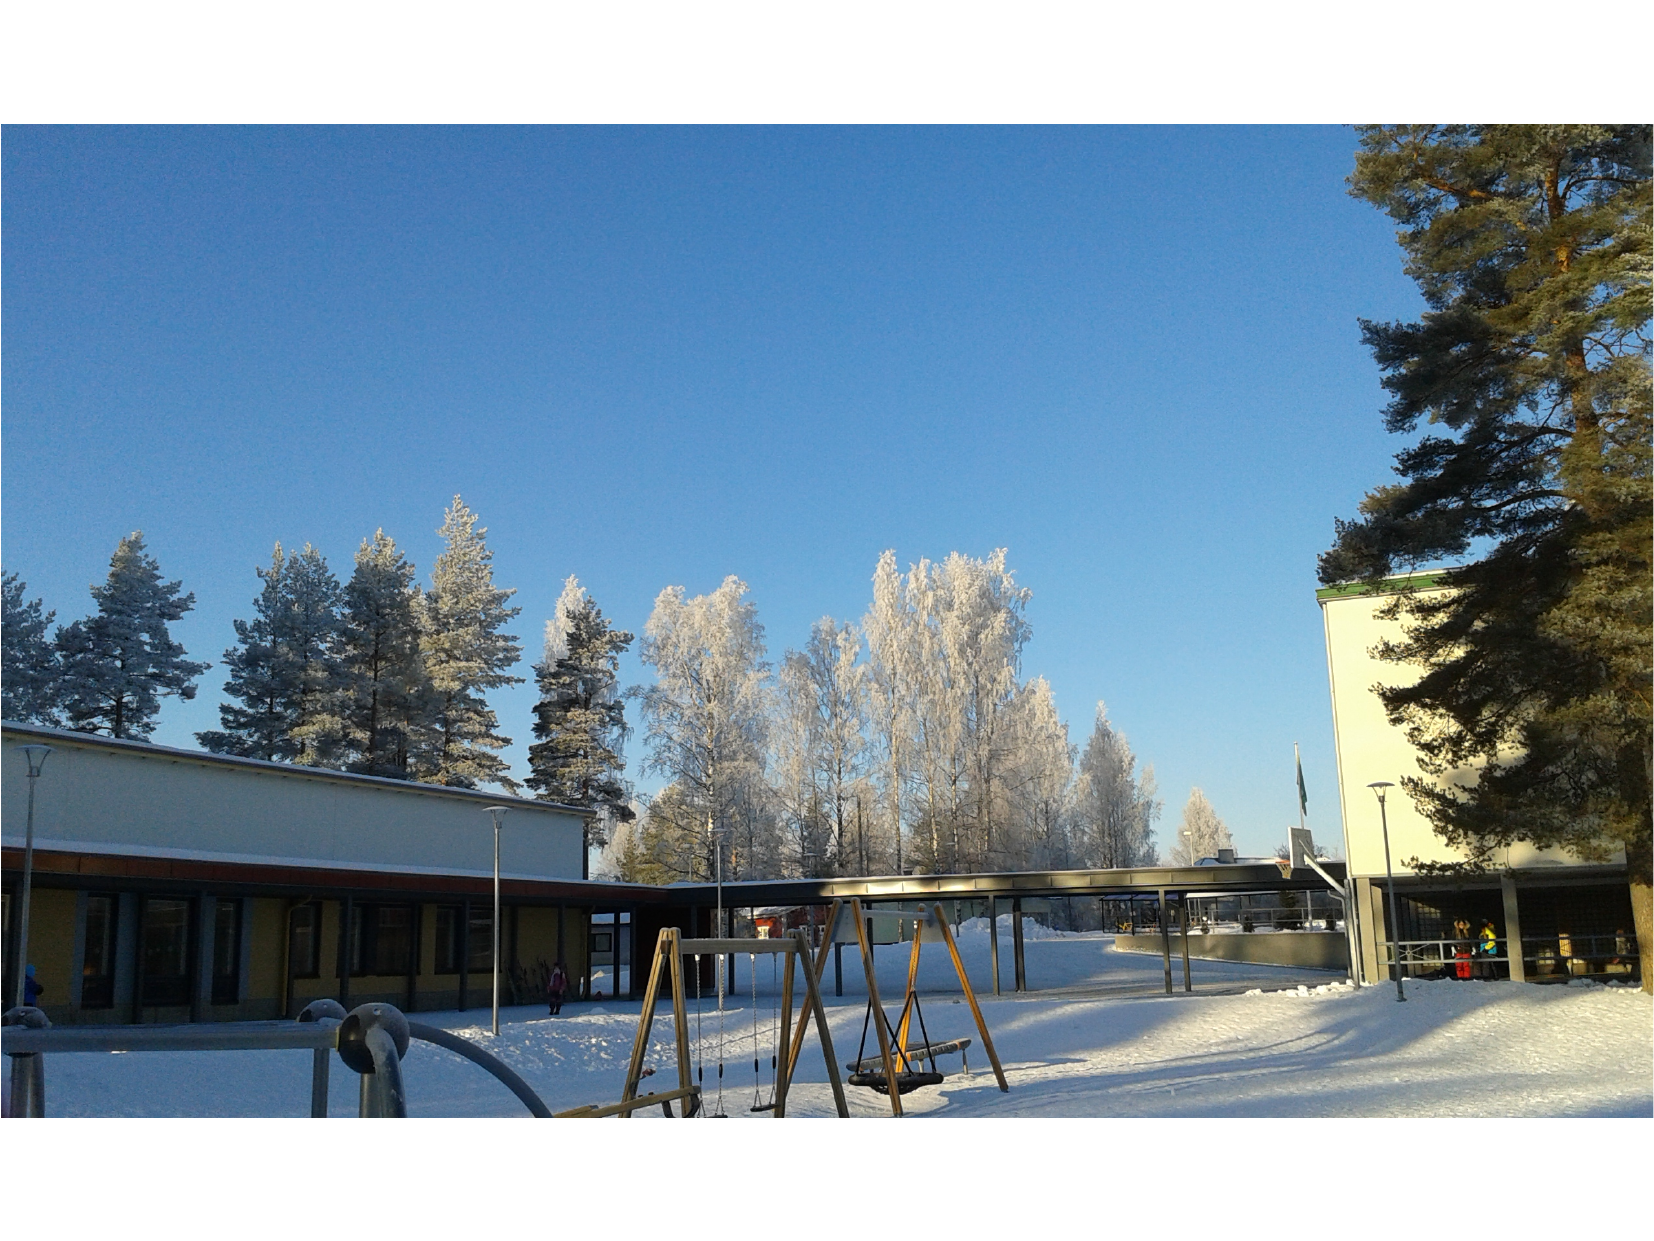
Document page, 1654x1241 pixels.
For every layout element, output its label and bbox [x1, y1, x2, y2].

picture [1, 124, 1654, 1118]
